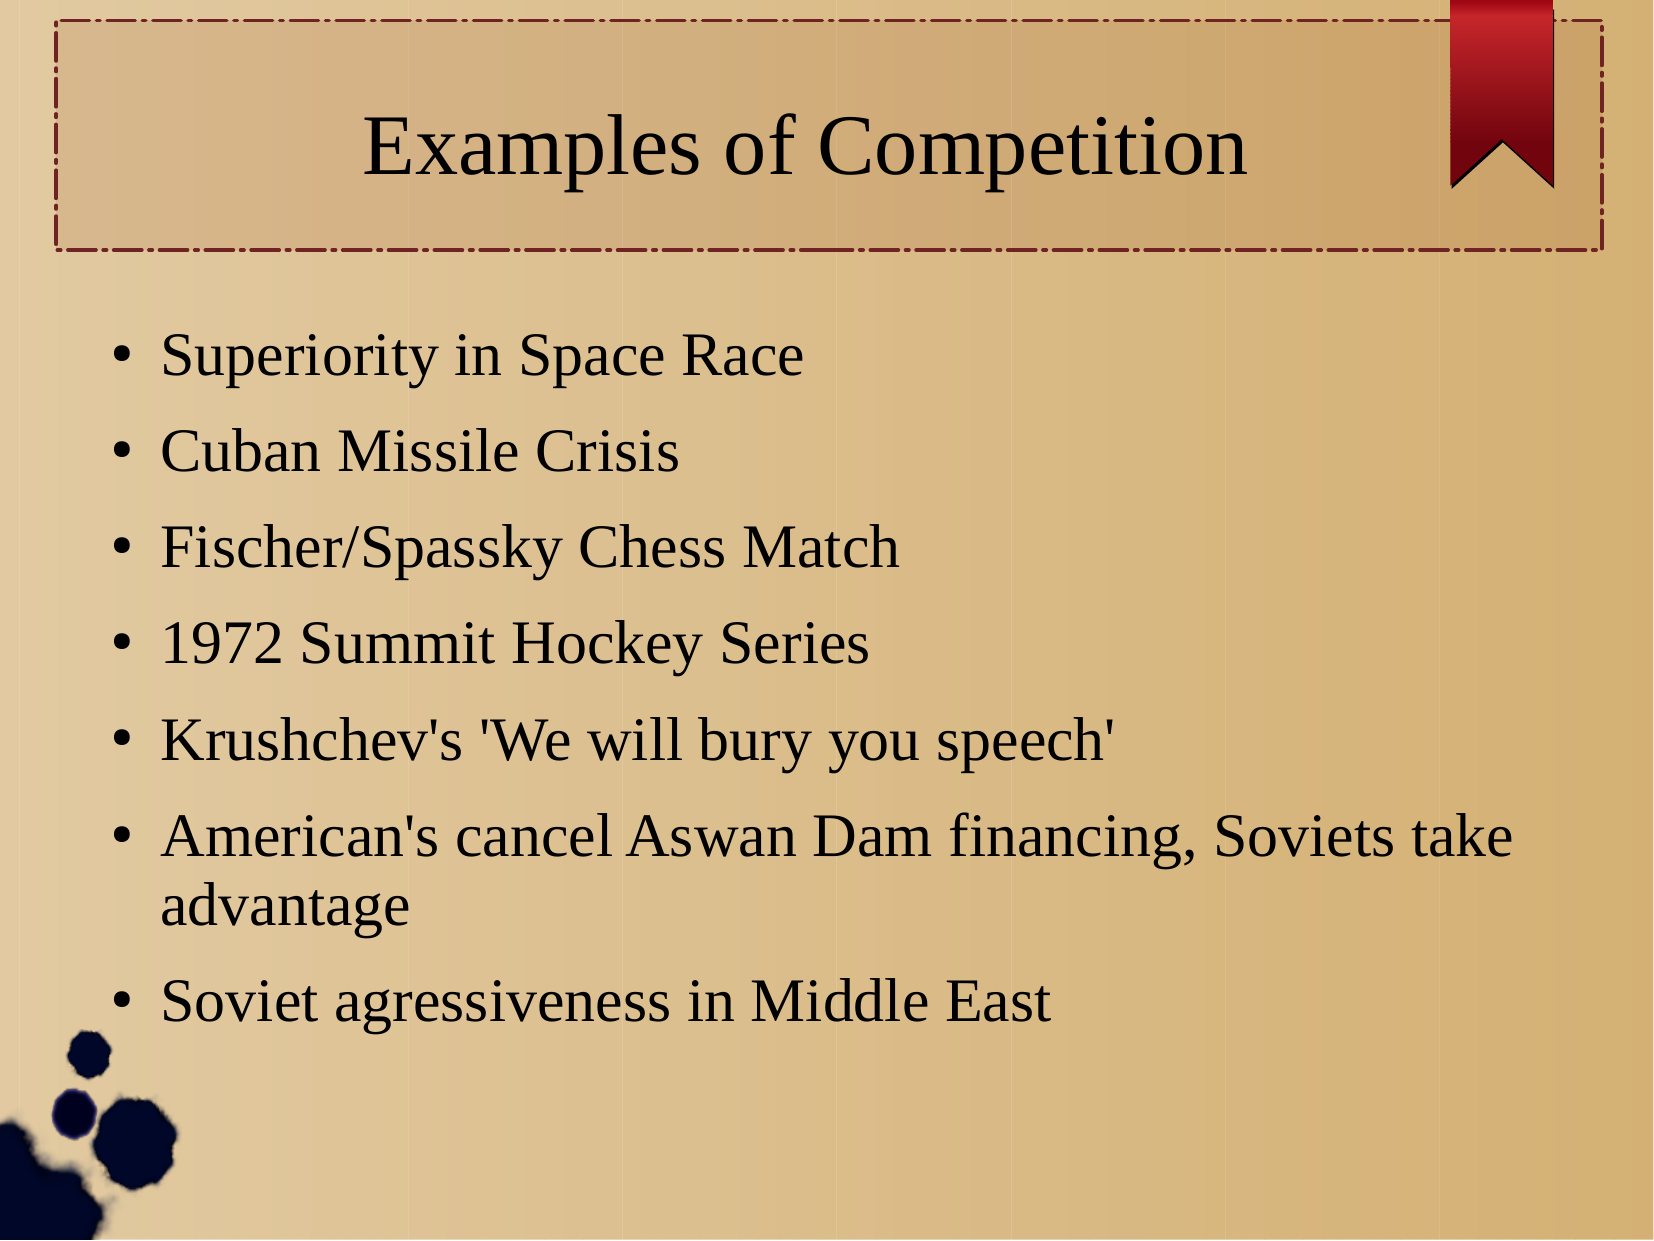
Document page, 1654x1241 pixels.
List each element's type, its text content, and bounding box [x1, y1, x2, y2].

title Examples of Competition [141, 55, 1471, 237]
list Superiority in Space Race Cuban Missile Crisis Fischer/Spassky Chess Match 1972 Summit Hockey Series Krushchev's 'We will bury you speech' American's cancel Aswan Dam financing, Soviets take advantage Soviet agressiveness in Middle East [94, 320, 1583, 1040]
